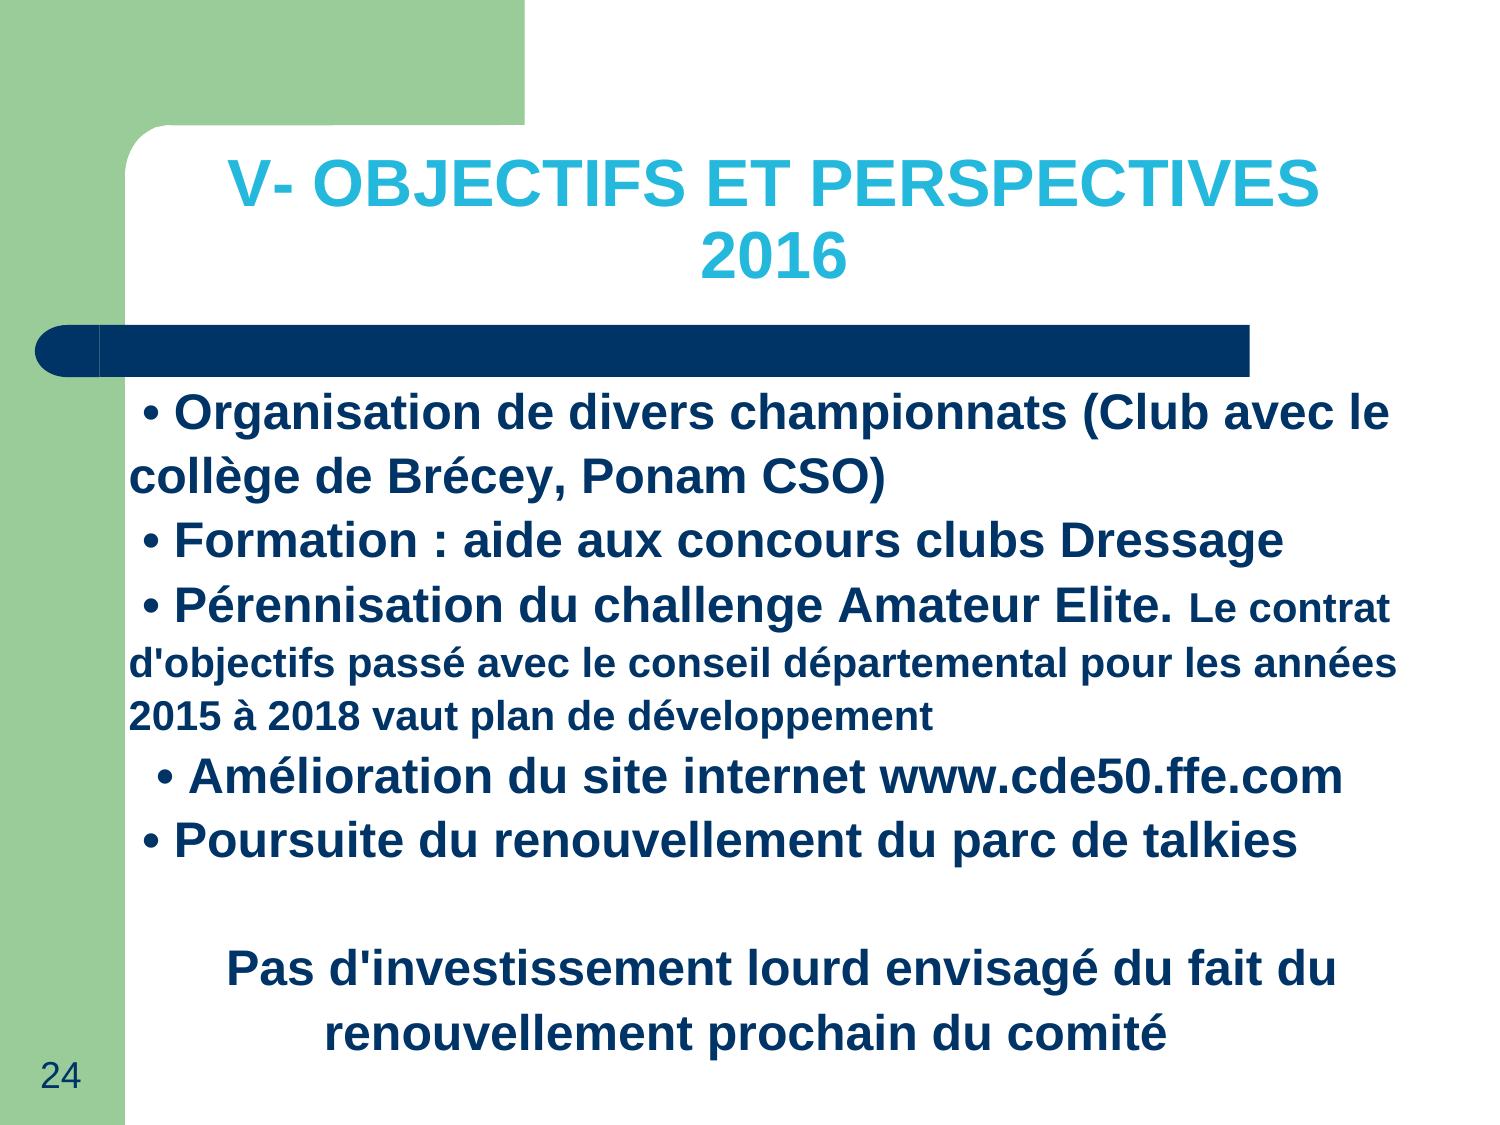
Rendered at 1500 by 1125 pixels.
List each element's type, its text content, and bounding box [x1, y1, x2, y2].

title • Organisation de divers championnats (Club avec le collège de Brécey, Ponam CSO) • Formation : aide aux concours clubs Dressage • Pérennisation du challenge Amateur Elite. Le contrat d'objectifs passé avec le conseil départemental pour les années 2015 à 2018 vaut plan de développement • Amélioration du site internet www.cde50.ffe.com • Poursuite du renouvellement du parc de talkies Pas d'investissement lourd envisagé du fait du renouvellement prochain du comité [113, 367, 1447, 1093]
text_box V- OBJECTIFS ET PERSPECTIVES 2016 [136, 136, 1414, 301]
